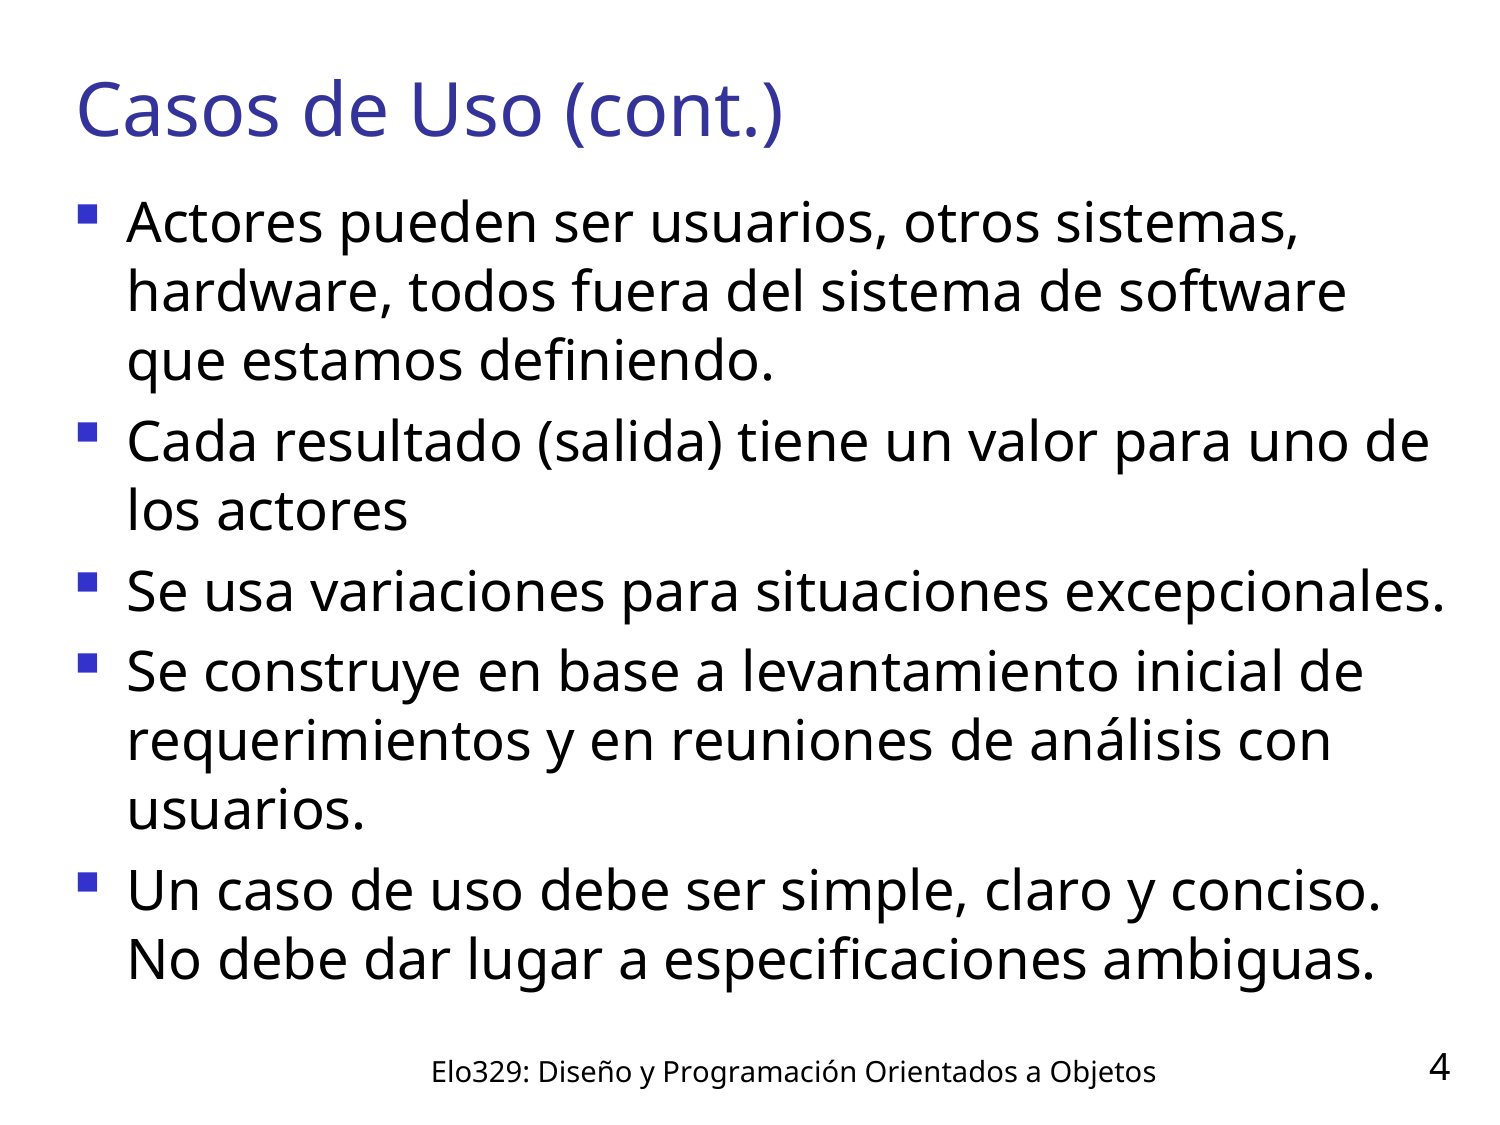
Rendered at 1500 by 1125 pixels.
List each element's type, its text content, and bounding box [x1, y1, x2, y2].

title Casos de Uso (cont.)‏ [75, 25, 1449, 187]
list Actores pueden ser usuarios, otros sistemas, hardware, todos fuera del sistema de software que estamos definiendo. Cada resultado (salida) tiene un valor para uno de los actores Se usa variaciones para situaciones excepcionales. Se construye en base a levantamiento inicial de requerimientos y en reuniones de análisis con usuarios. Un caso de uso debe ser simple, claro y conciso. No debe dar lugar a especificaciones ambiguas. [75, 187, 1451, 1043]
